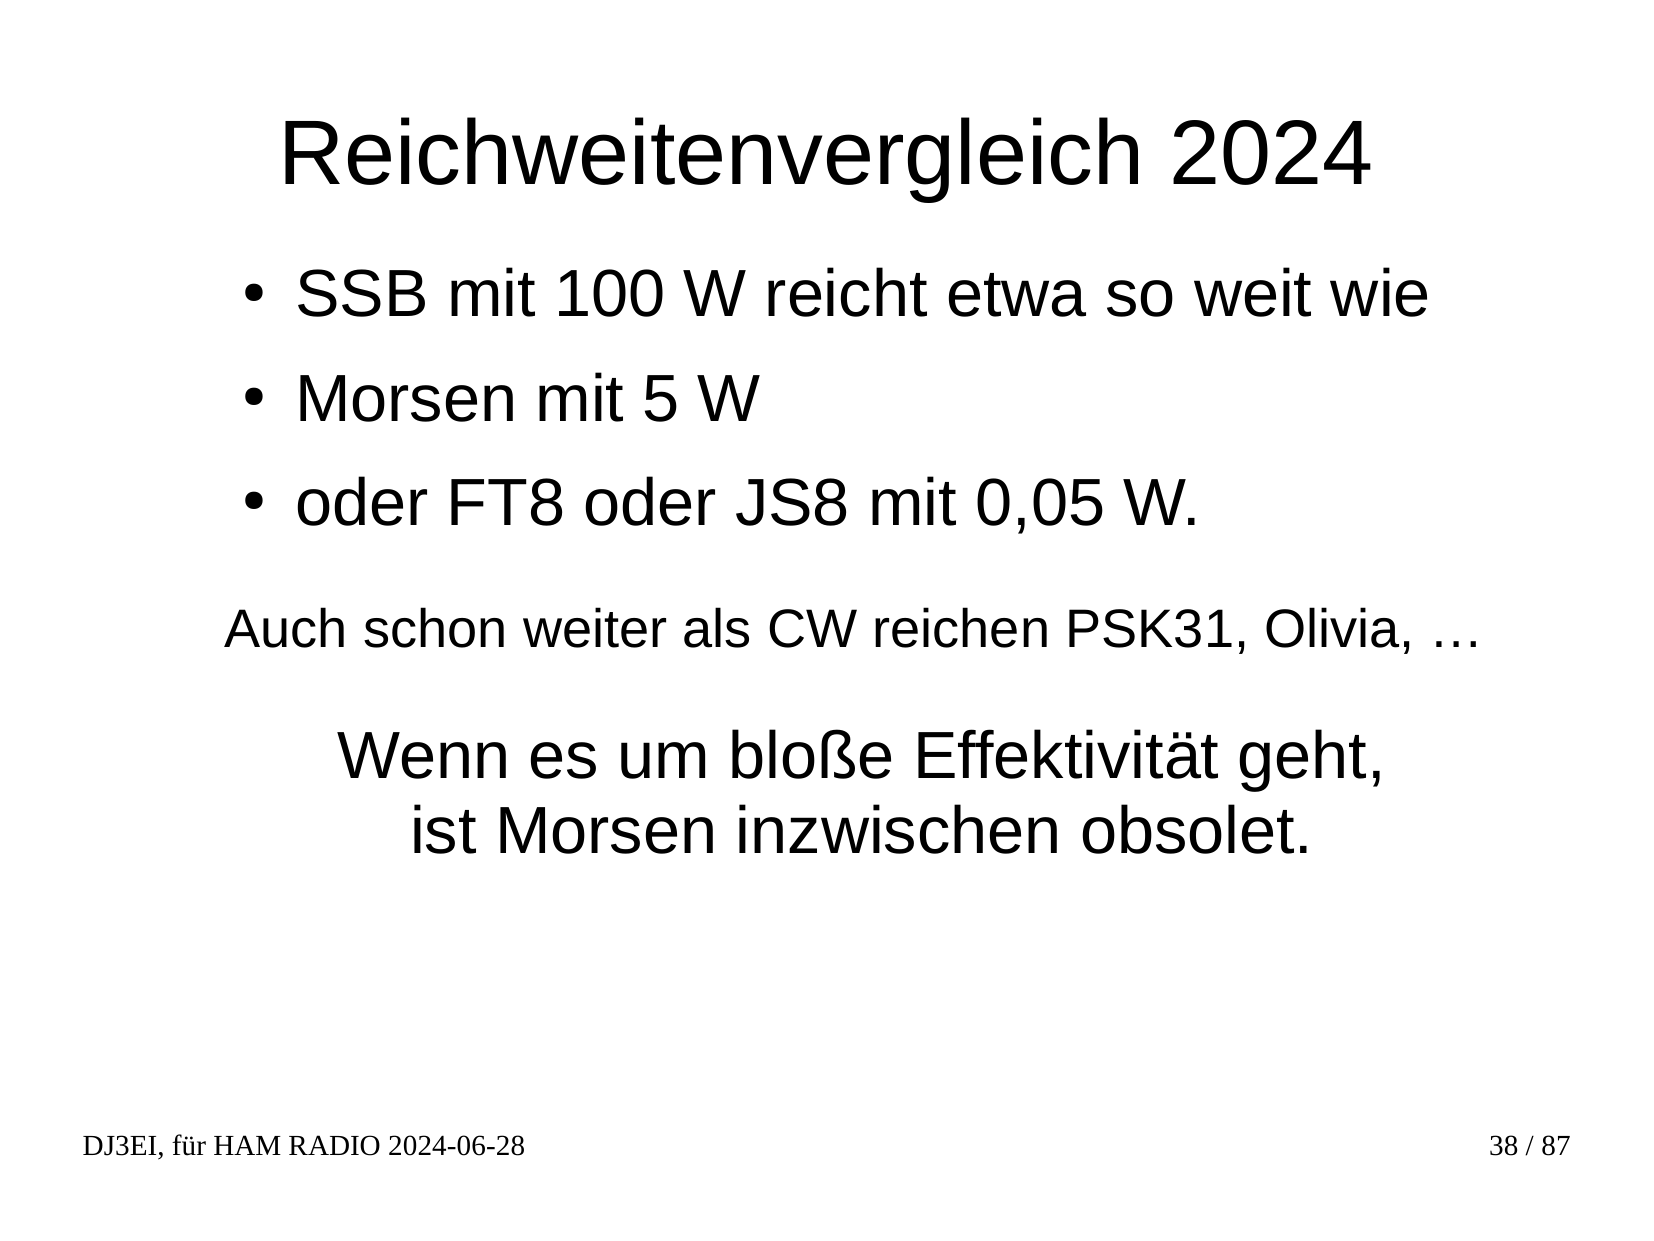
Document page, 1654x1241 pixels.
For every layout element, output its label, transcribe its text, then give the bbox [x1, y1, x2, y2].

list SSB mit 100 W reicht etwa so weit wie Morsen mit 5 W oder FT8 oder JS8 mit 0,05 W. Auch schon weiter als CW reichen PSK31, Olivia, … Wenn es um bloße Effektivität geht, ist Morsen inzwischen obsolet. [224, 256, 1501, 1063]
title Reichweitenvergleich 2024 [82, 49, 1571, 257]
